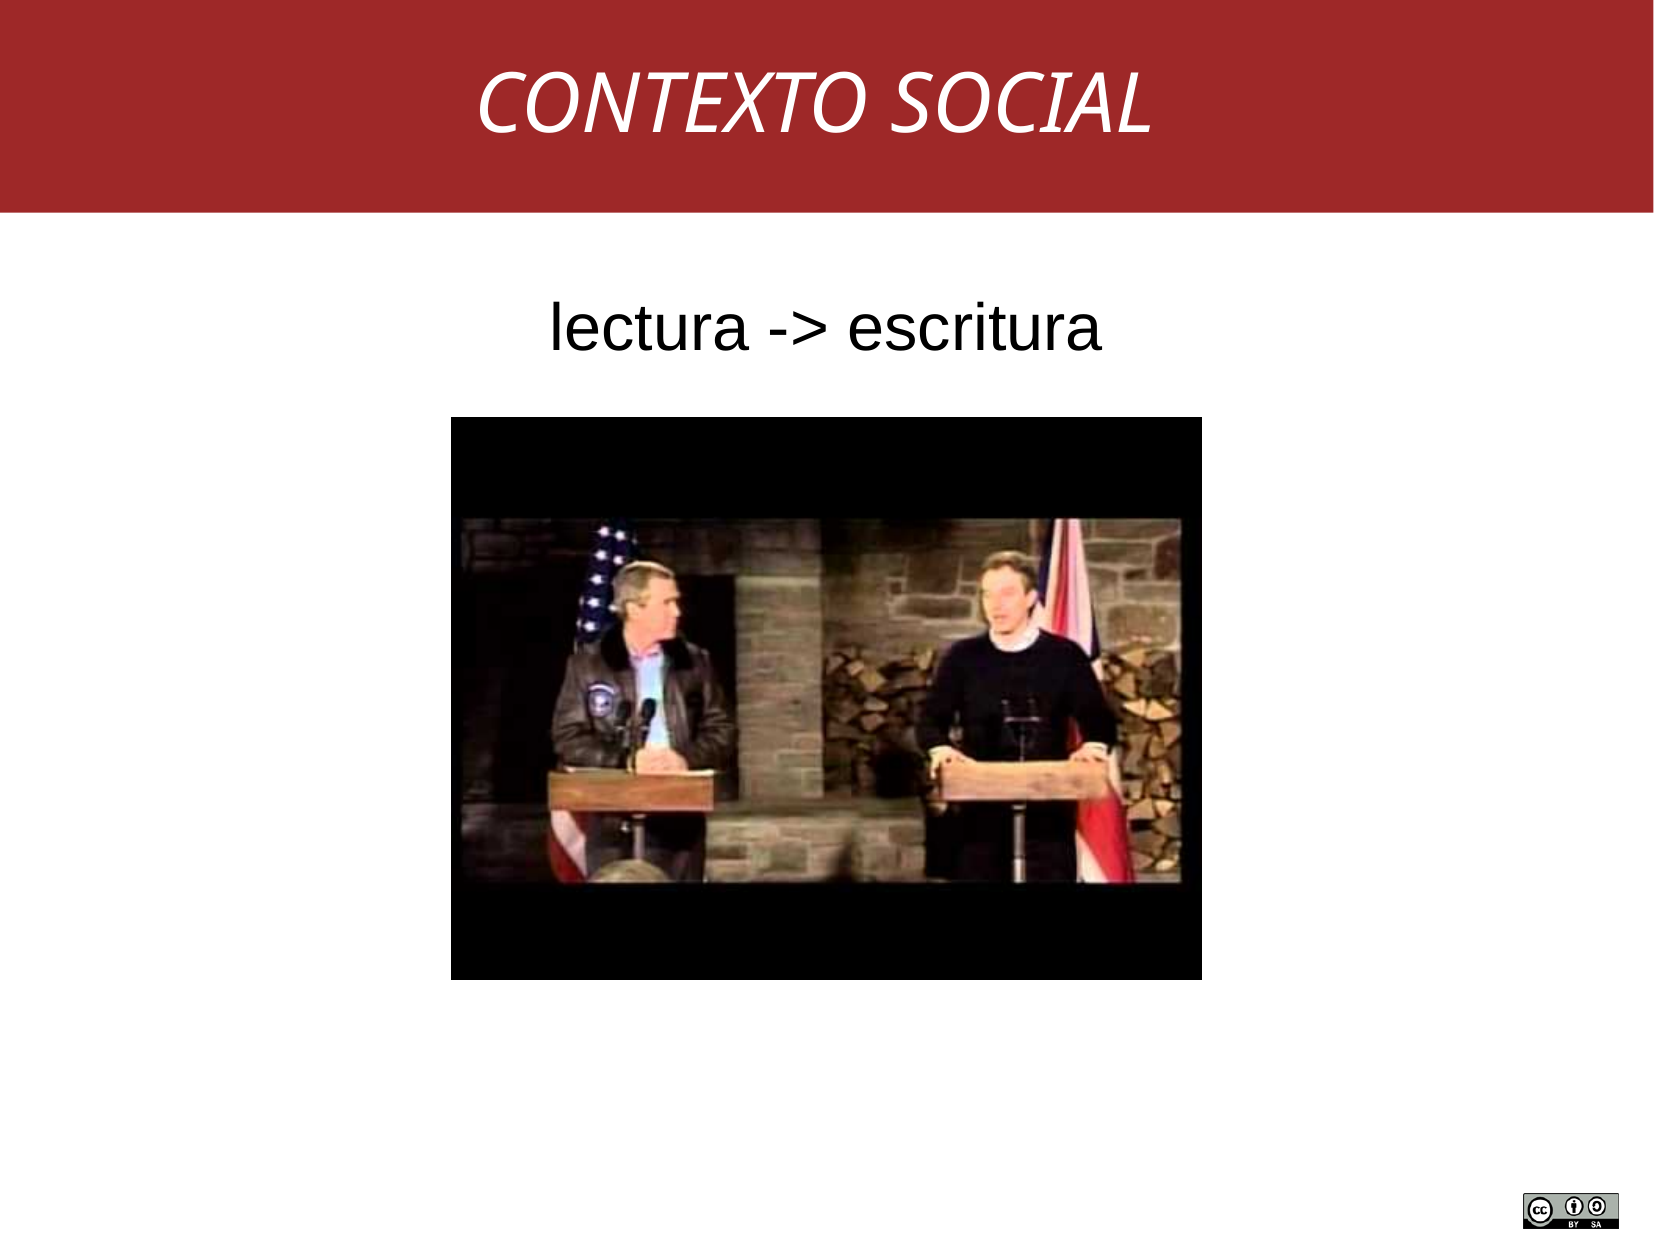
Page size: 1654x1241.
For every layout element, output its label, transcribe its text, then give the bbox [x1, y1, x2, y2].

text_box CONTEXTO SOCIAL [0, 0, 1654, 213]
list lectura -> escritura [82, 290, 1571, 1010]
picture [451, 417, 1202, 980]
picture [1523, 1193, 1619, 1229]
